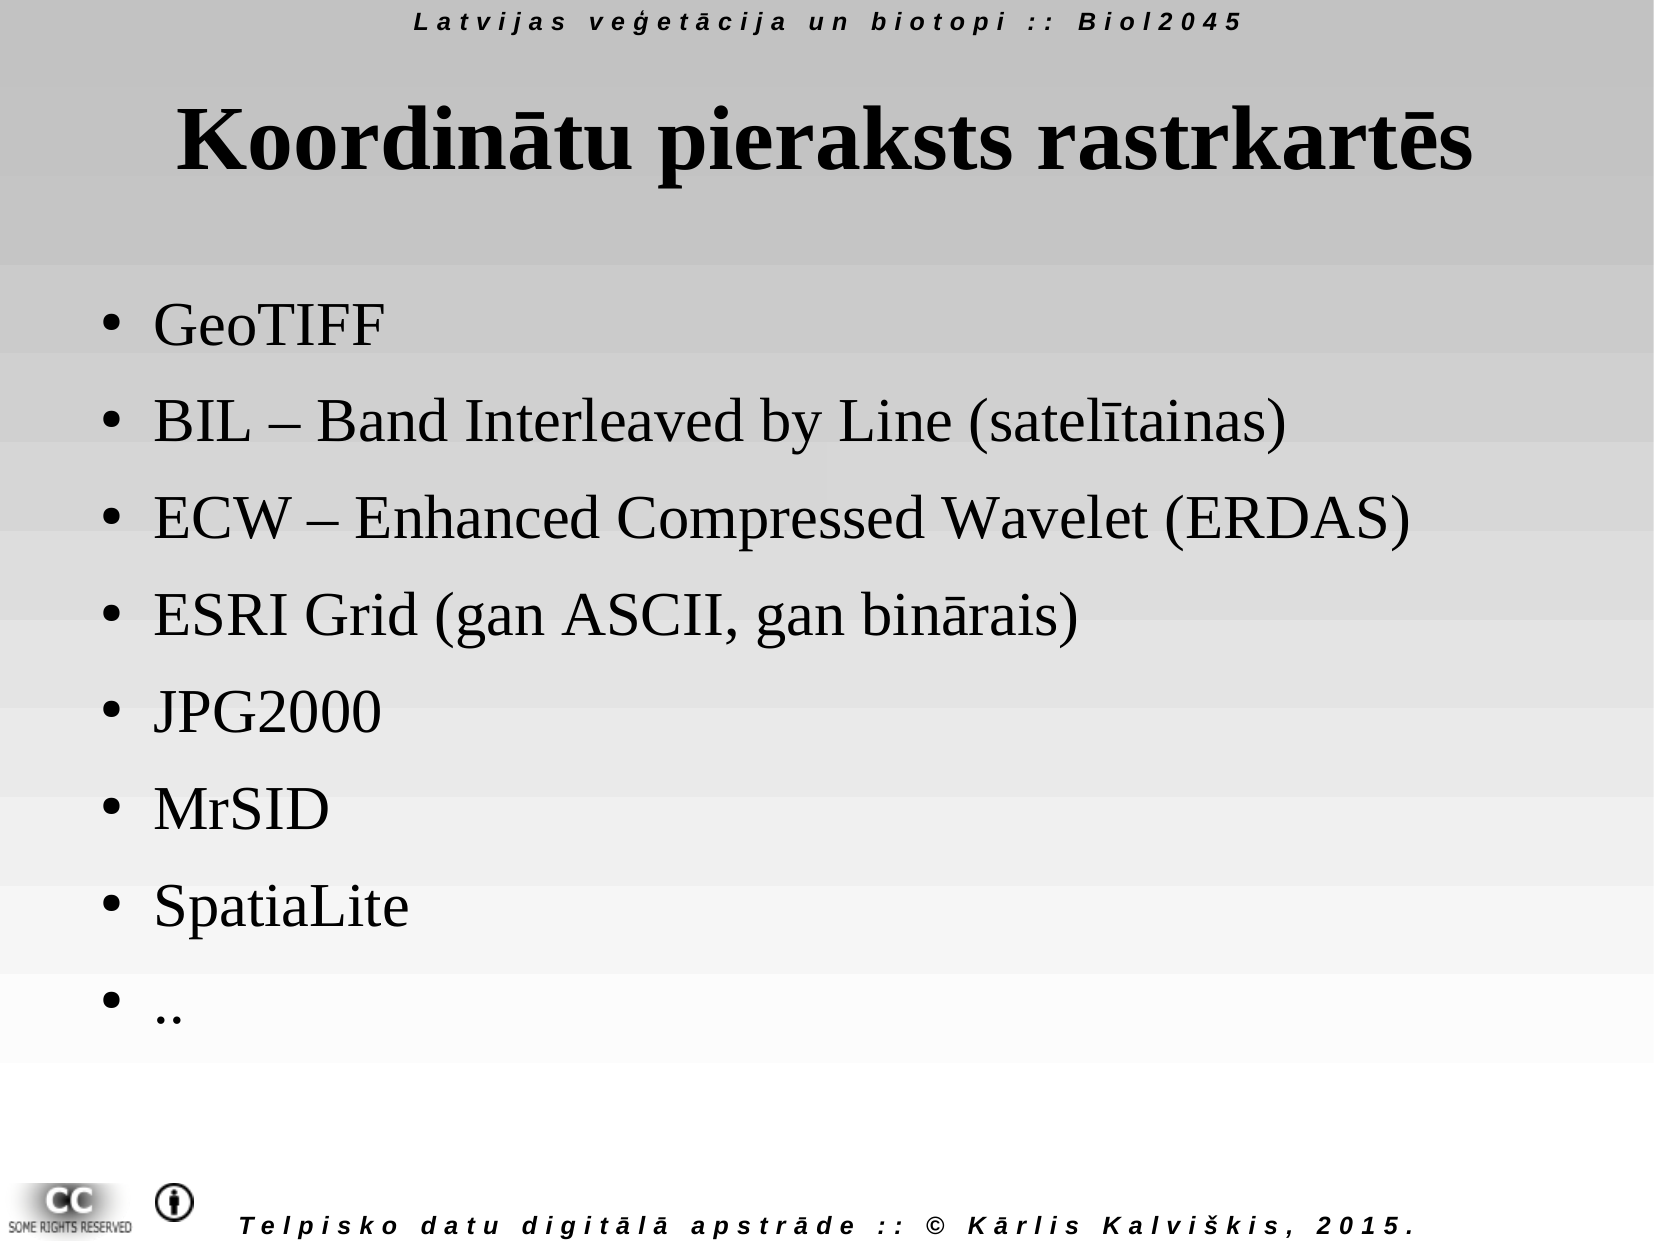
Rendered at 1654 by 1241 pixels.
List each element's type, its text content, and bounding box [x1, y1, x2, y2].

picture [0, 0, 1654, 1241]
list GeoTIFF BIL – Band Interleaved by Line (satelītainas) ECW – Enhanced Compressed Wavelet (ERDAS) ESRI Grid (gan ASCII, gan binārais) JPG2000 MrSID SpatiaLite .. [82, 289, 1571, 1098]
title Koordinātu pieraksts rastrkartēs [29, 51, 1625, 226]
